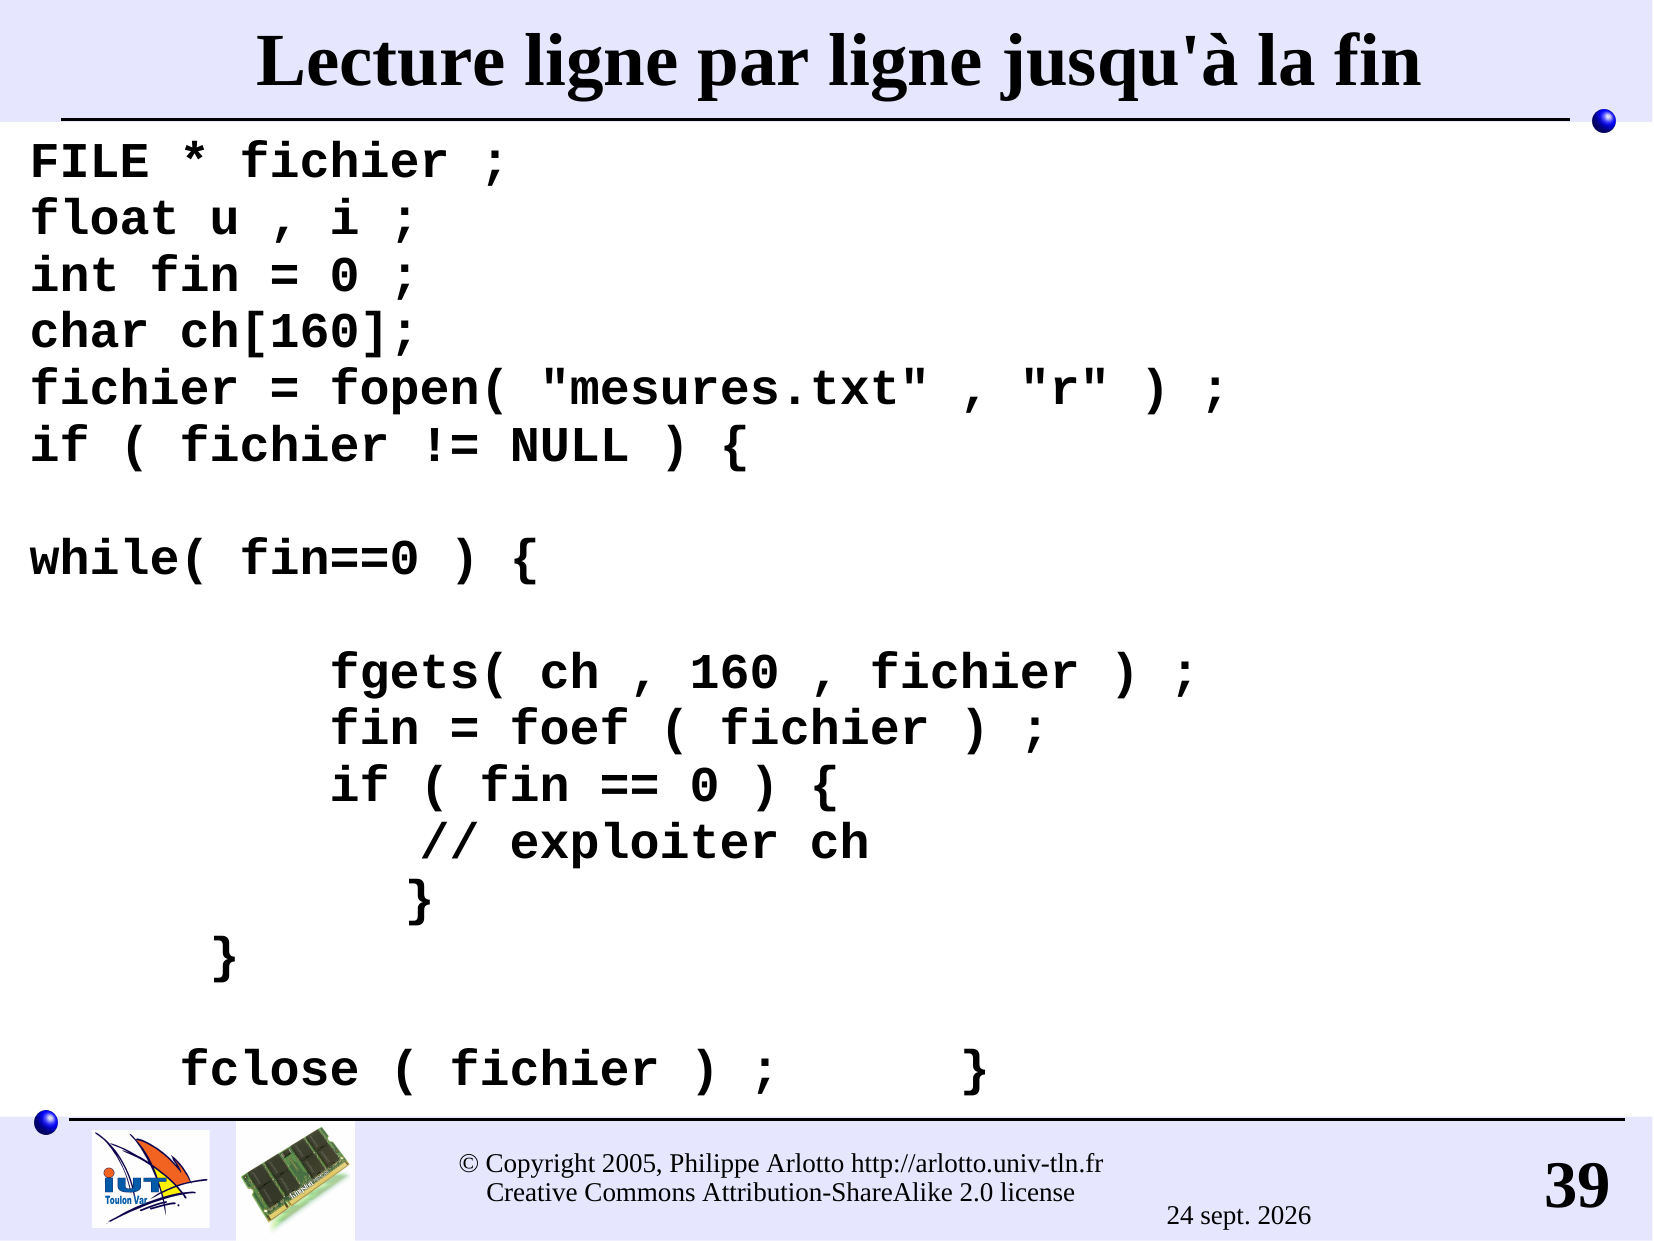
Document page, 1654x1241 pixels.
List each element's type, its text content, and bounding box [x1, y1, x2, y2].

picture [236, 1121, 355, 1241]
title Lecture ligne par ligne jusqu'à la fin [95, 14, 1585, 107]
text_box FILE * fichier ; float u , i ; int fin = 0 ; char ch[160]; fichier = fopen( "mesures.txt" , "r" ) ; if ( fichier != NULL ) { while( fin==0 ) { fgets( ch , 160 , fichier ) ; fin = foef ( fichier ) ; if ( fin == 0 ) { // exploiter ch } } fclose ( fichier ) ; } [29, 135, 1625, 1101]
